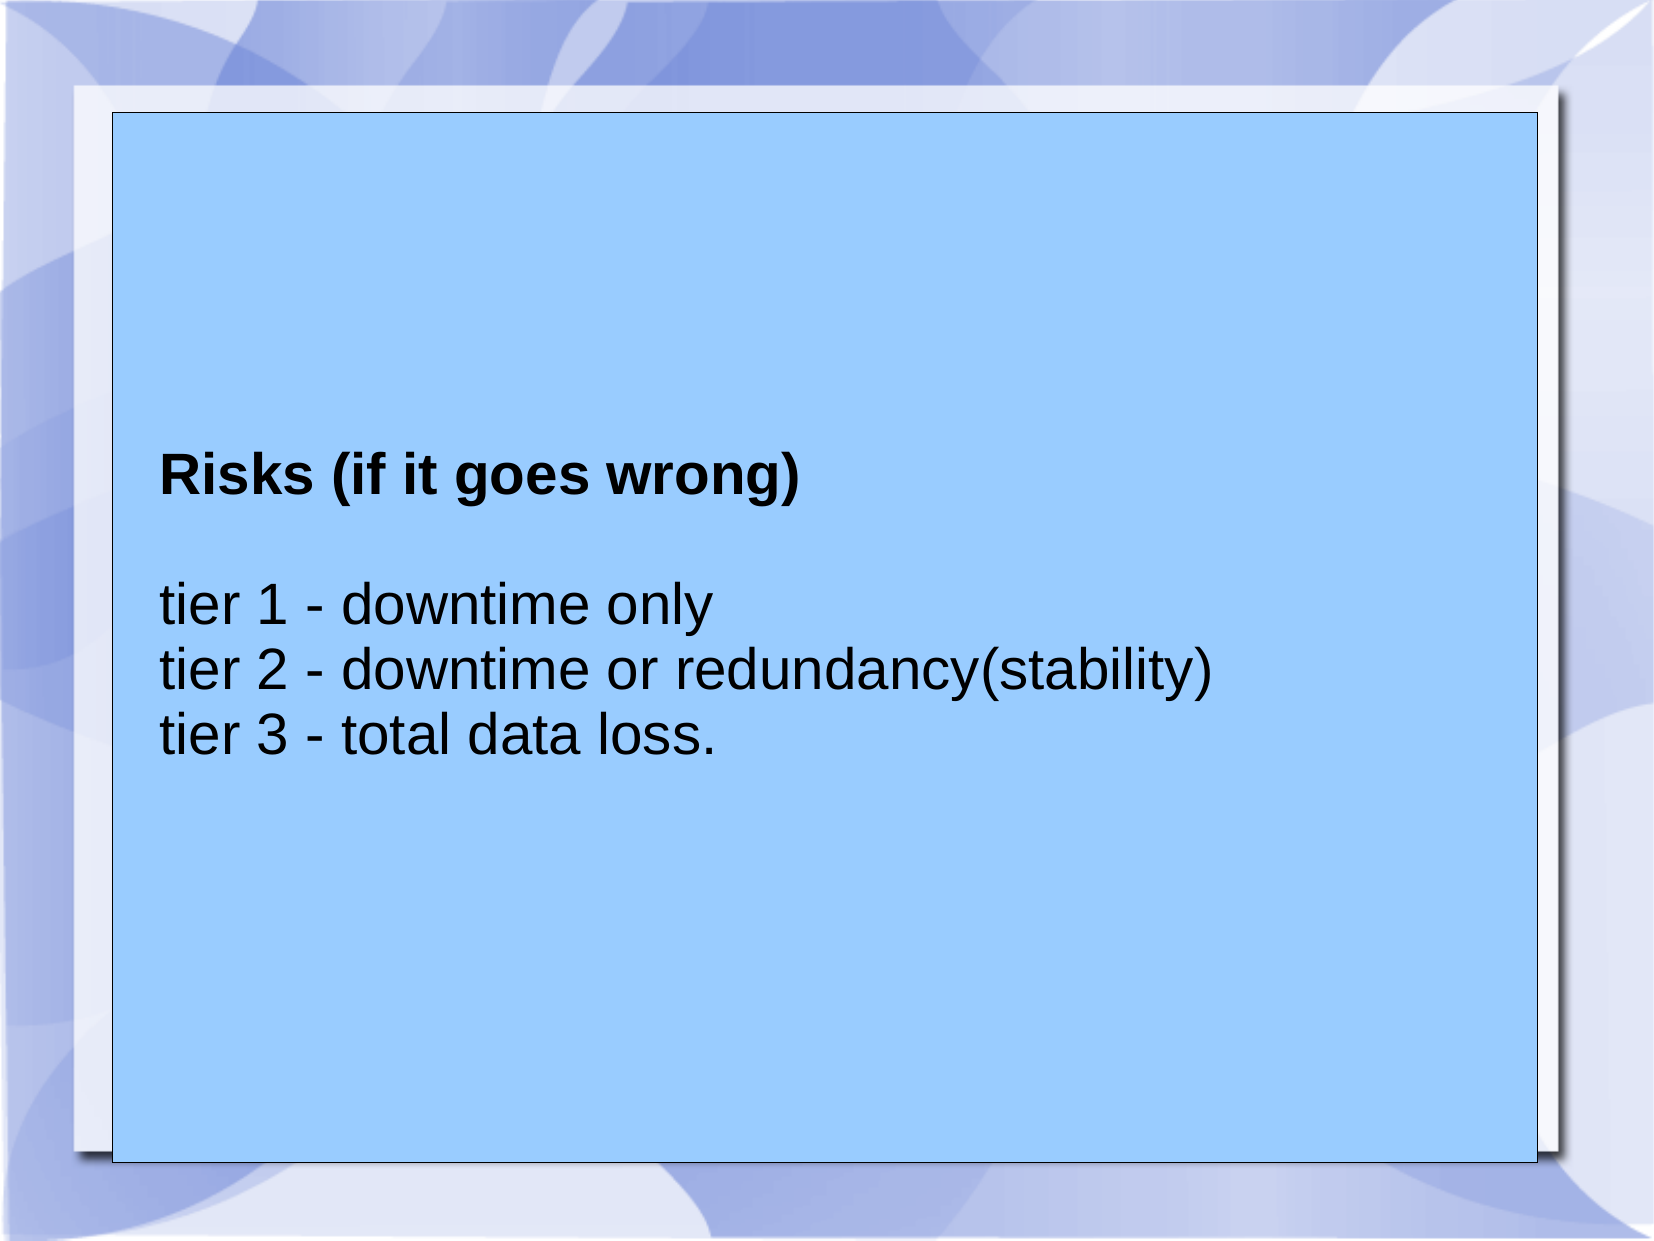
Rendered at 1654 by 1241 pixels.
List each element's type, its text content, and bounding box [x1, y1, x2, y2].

text_box Risks (if it goes wrong) tier 1 - downtime only tier 2 - downtime or redundancy(stability) tier 3 - total data loss. [144, 434, 1533, 795]
text_box [112, 112, 1538, 1163]
picture [0, 0, 1654, 1241]
